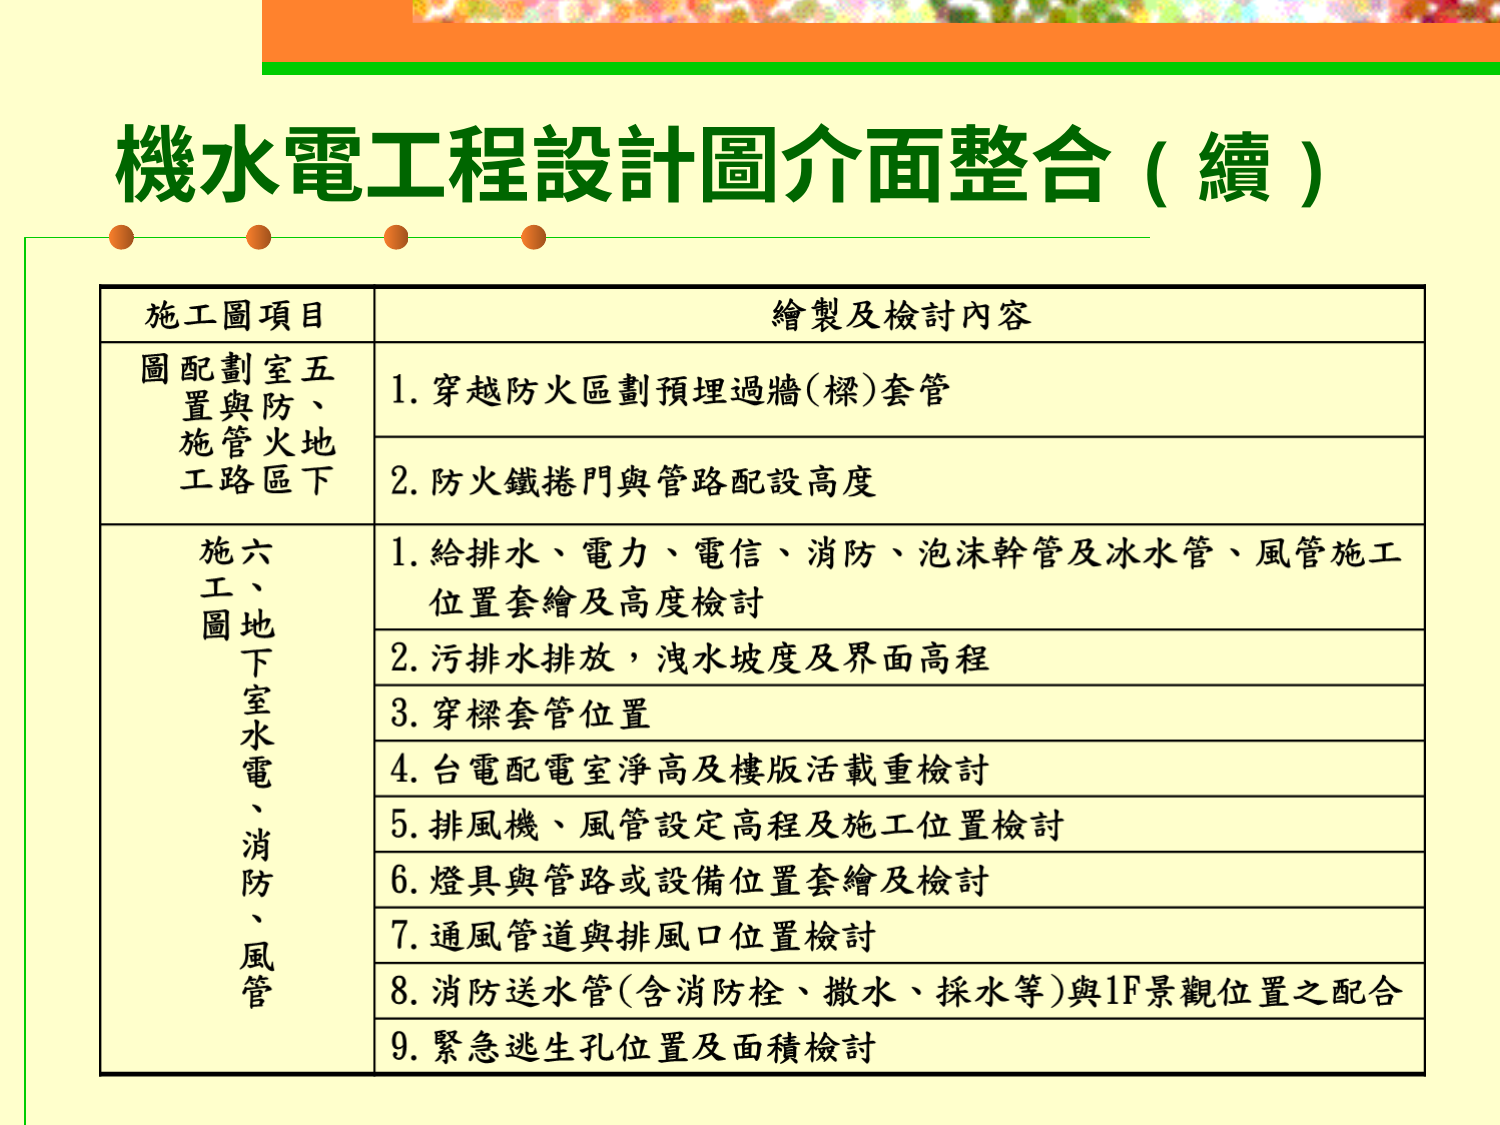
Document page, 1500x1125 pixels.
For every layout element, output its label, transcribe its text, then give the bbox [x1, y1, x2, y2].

text_box 機水電工程設計圖介面整合(續) [88, 100, 1363, 225]
picture [99, 279, 1426, 1092]
